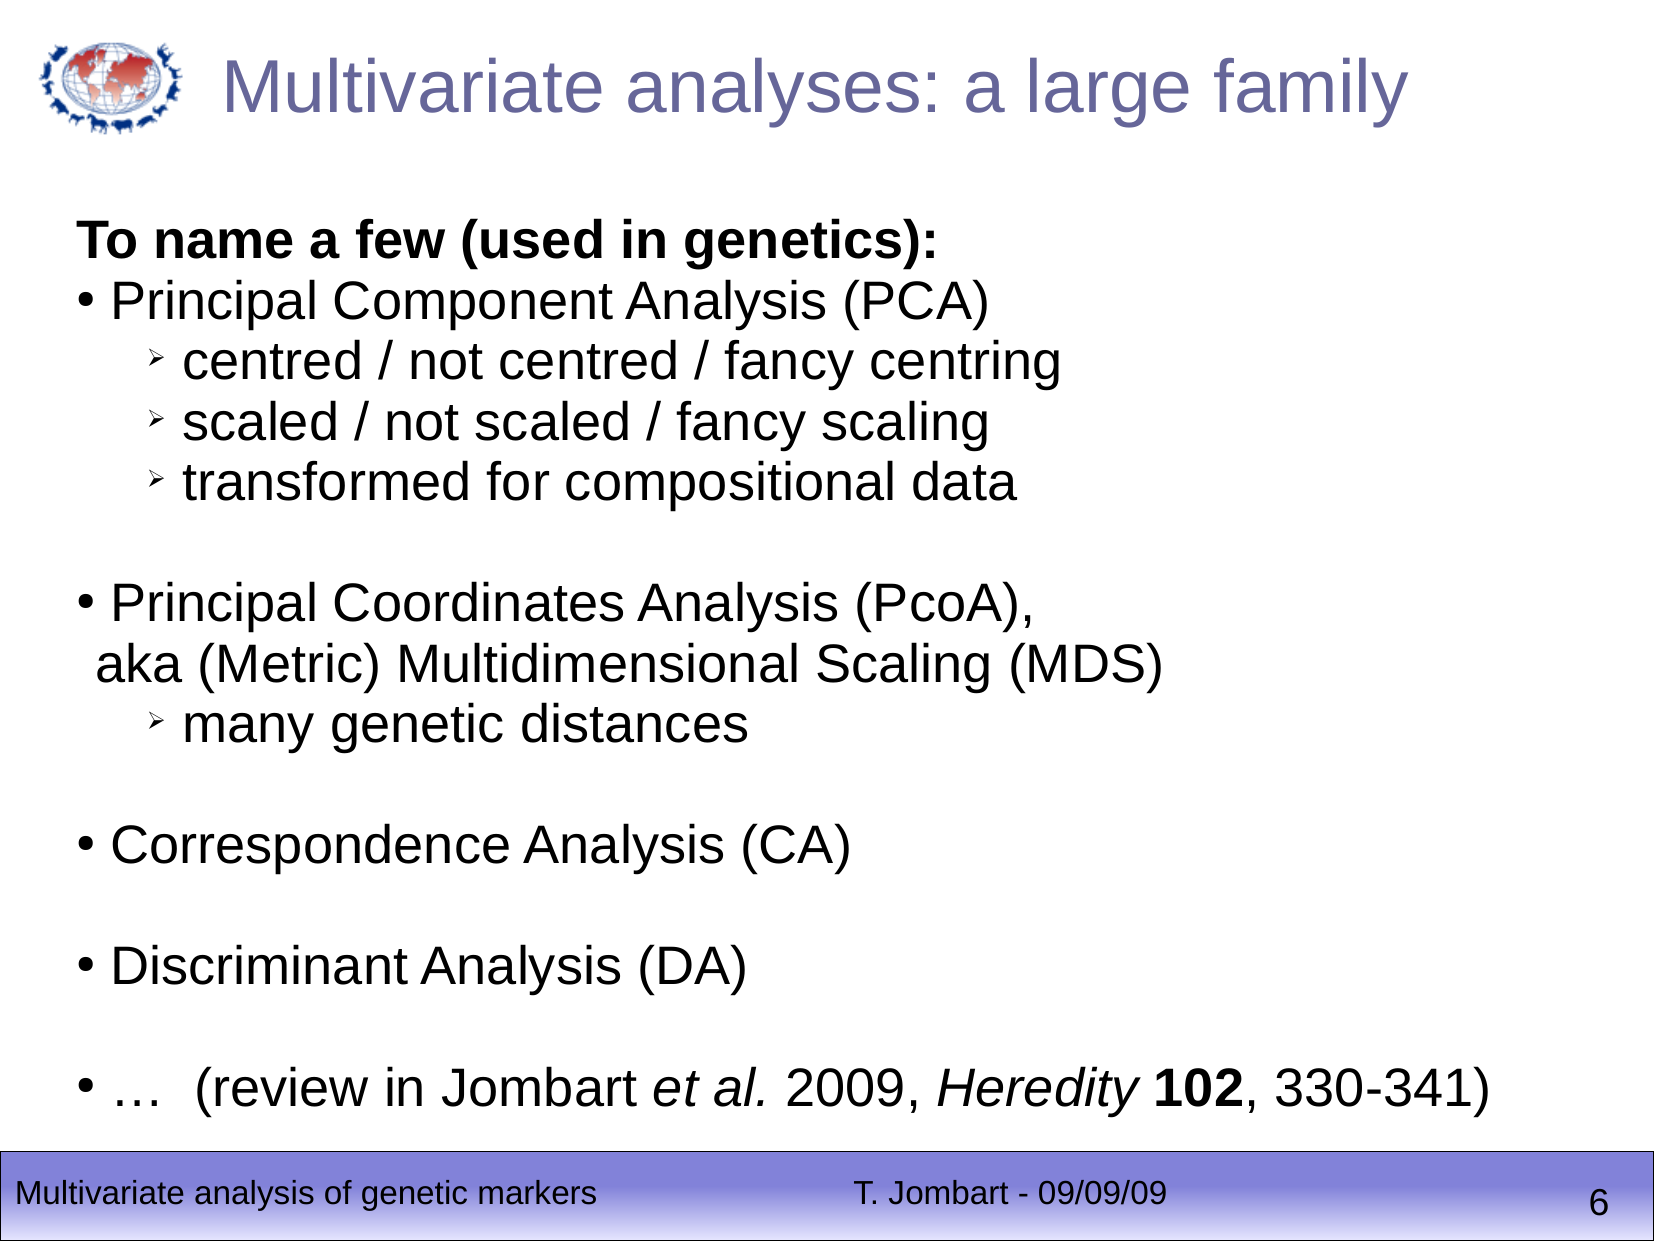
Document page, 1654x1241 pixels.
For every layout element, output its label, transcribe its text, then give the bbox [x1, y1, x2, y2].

text_box [0, 1151, 1654, 1241]
text_box To name a few (used in genetics): Principal Component Analysis (PCA) centred / not centred / fancy centring scaled / not scaled / fancy scaling transformed for compositional data Principal Coordinates Analysis (PcoA), aka (Metric) Multidimensional Scaling (MDS) many genetic distances Correspondence Analysis (CA) Discriminant Analysis (DA) … (review in Jombart et al. 2009, Heredity 102, 330-341) [61, 202, 1595, 1126]
text_box 6 [1573, 1174, 1625, 1232]
text_box T. Jombart - 09/09/09 [838, 1167, 1202, 1225]
text_box Multivariate analyses: a large family [206, 37, 1654, 137]
text_box Multivariate analysis of genetic markers [0, 1167, 614, 1220]
picture [25, 29, 186, 144]
